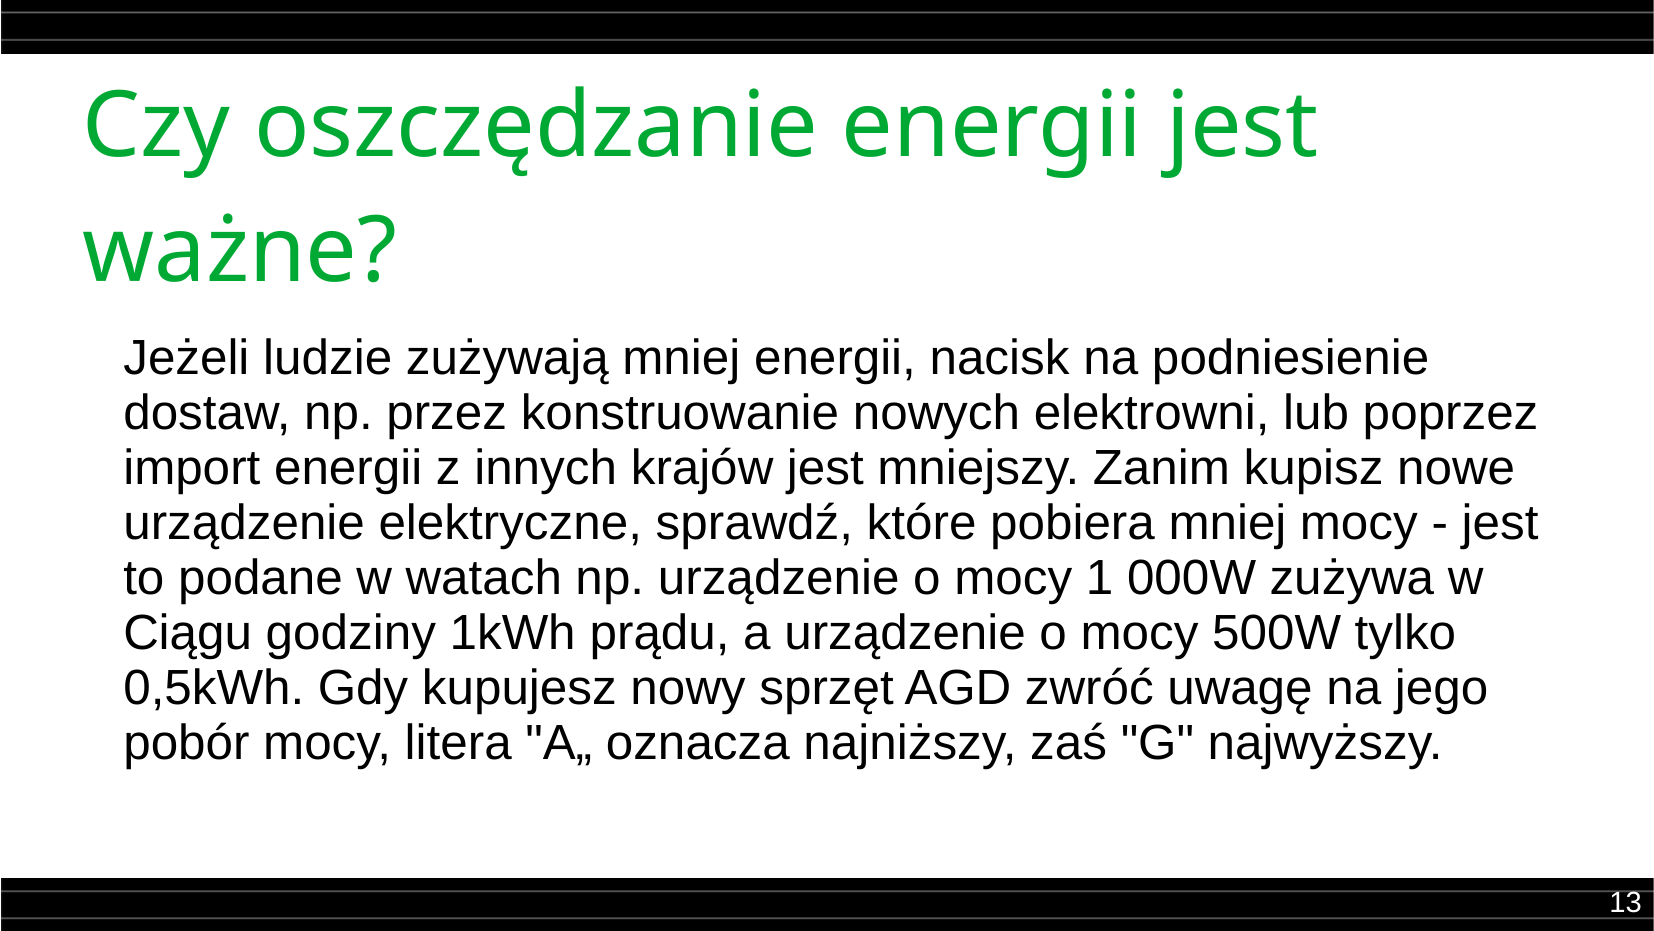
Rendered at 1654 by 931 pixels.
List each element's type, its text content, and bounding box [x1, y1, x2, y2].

list Jeżeli ludzie zużywają mniej energii, nacisk na podniesienie dostaw, np. przez konstruowanie nowych elektrowni, lub poprzez import energii z innych krajów jest mniejszy. Zanim kupisz nowe urządzenie elektryczne, sprawdź, które pobiera mniej mocy - jest to podane w watach np. urządzenie o mocy 1 000W zużywa w Ciągu godziny 1kWh prądu, a urządzenie o mocy 500W tylko 0,5kWh. Gdy kupujesz nowy sprzęt AGD zwróć uwagę na jego pobór mocy, litera "A„ oznacza najniższy, zaś "G" najwyższy. [70, 329, 1560, 815]
title Czy oszczędzanie energii jest ważne? [82, 59, 1571, 309]
picture [1, 0, 1654, 54]
picture [1, 878, 1654, 931]
